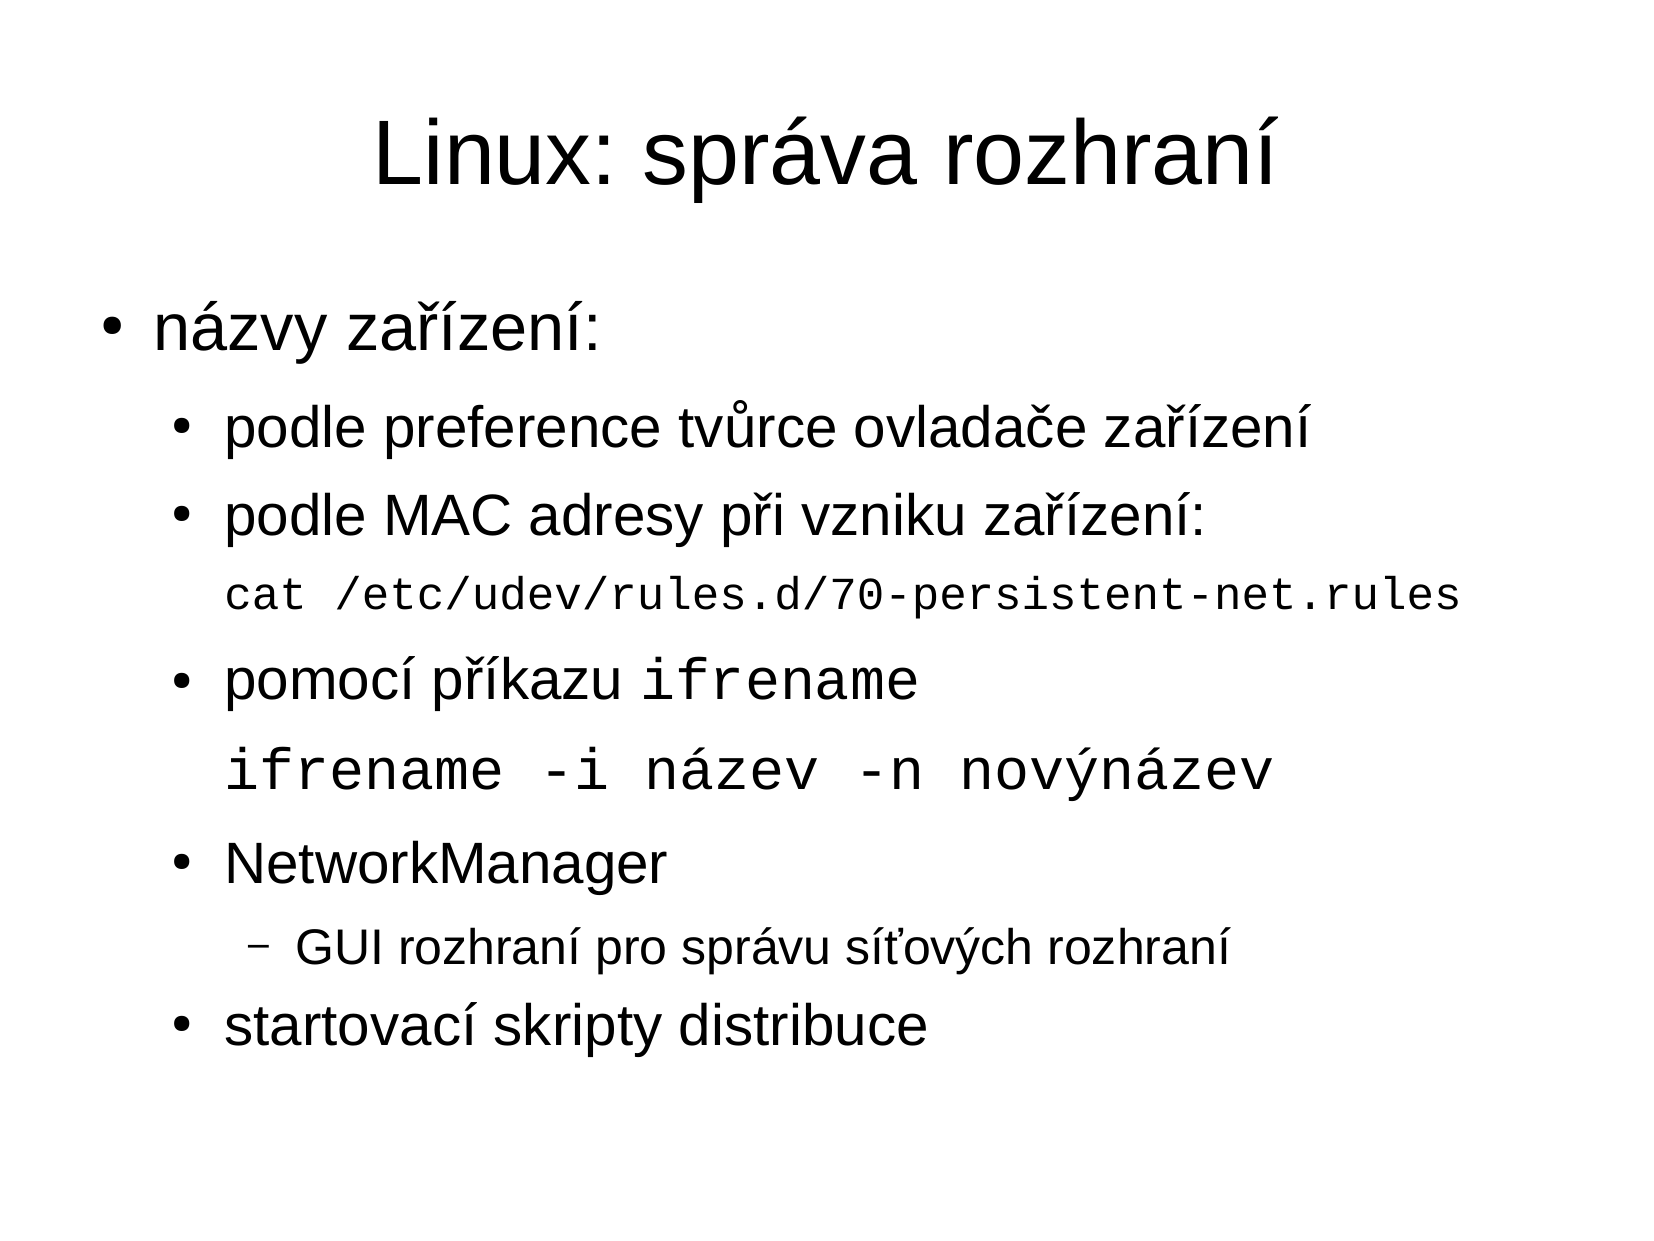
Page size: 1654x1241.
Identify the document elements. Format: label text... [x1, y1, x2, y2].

title Linux: správa rozhraní [82, 49, 1571, 257]
list názvy zařízení: podle preference tvůrce ovladače zařízení podle MAC adresy při vzniku zařízení: cat /etc/udev/rules.d/70-persistent-net.rules pomocí příkazu ifrename ifrename -i název -n novýnázev NetworkManager GUI rozhraní pro správu síťových rozhraní startovací skripty distribuce [82, 290, 1571, 1109]
